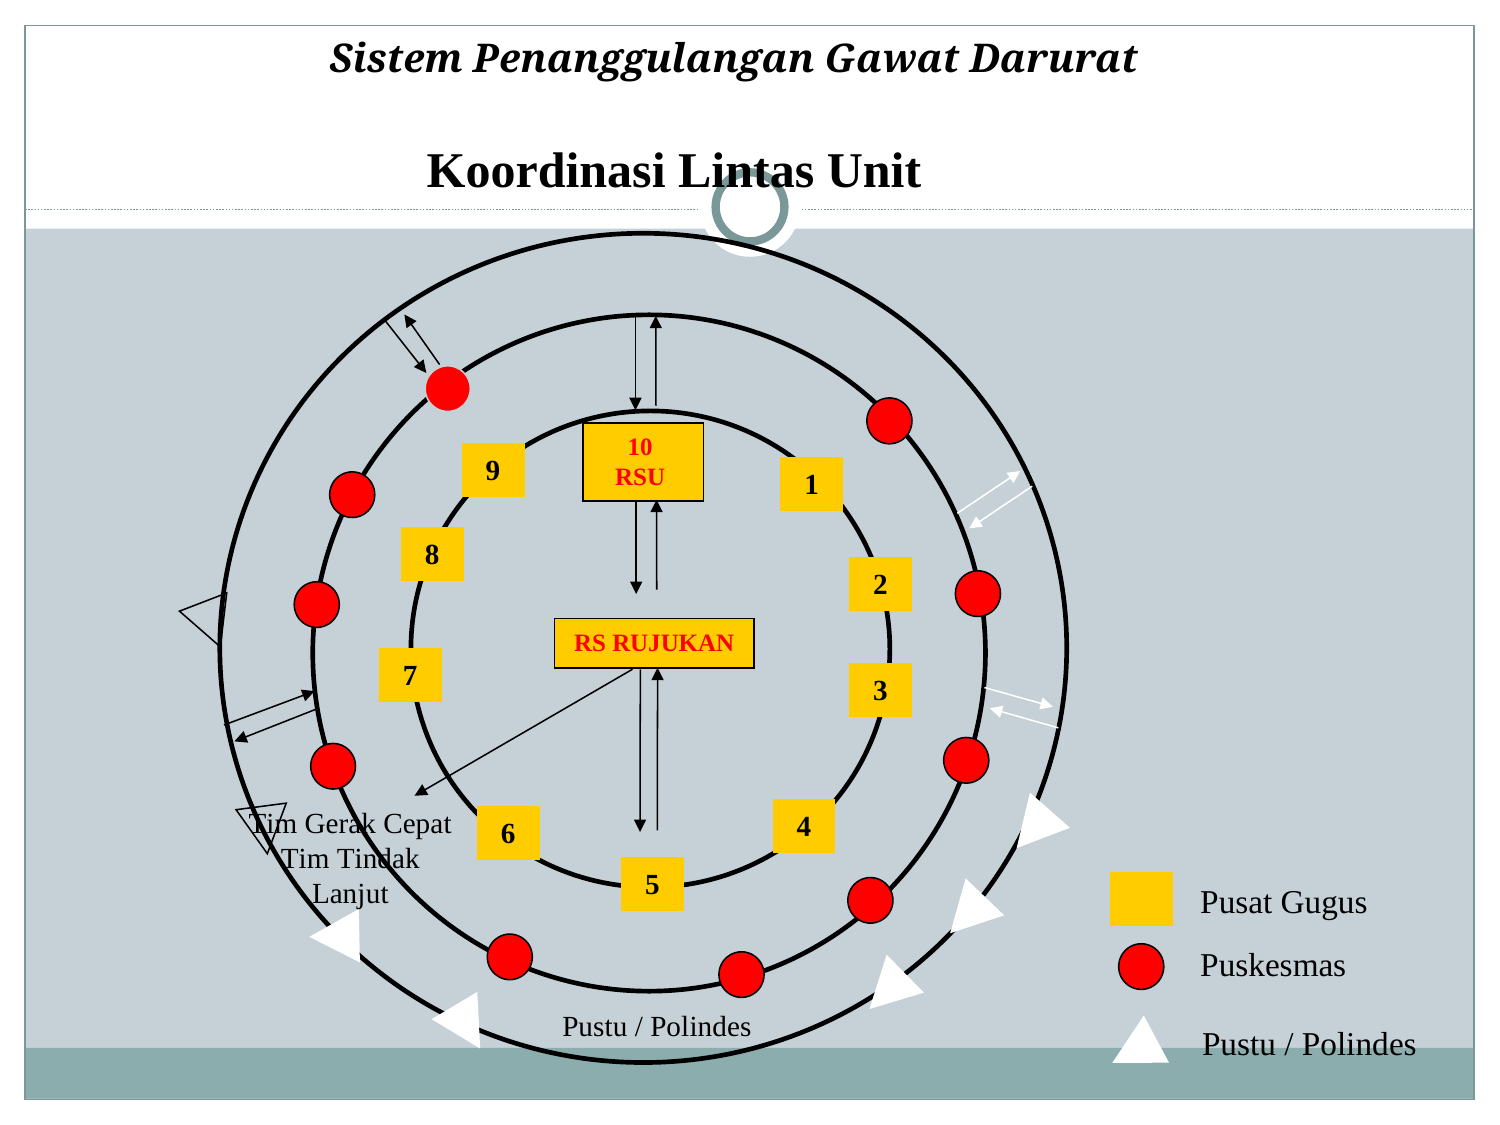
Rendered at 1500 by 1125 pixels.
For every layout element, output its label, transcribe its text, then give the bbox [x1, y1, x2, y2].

text_box 8 [401, 528, 463, 581]
text_box [870, 956, 923, 1008]
text_box Tim Gerak Cepat Tim Tindak Lanjut [231, 797, 470, 880]
text_box 10 RSU [583, 422, 704, 501]
text_box 9 [462, 443, 524, 497]
text_box RS RUJUKAN [554, 618, 755, 668]
list Sistem Penanggulangan Gawat Darurat [291, 31, 1187, 126]
text_box 1 [781, 457, 843, 511]
text_box [1110, 872, 1173, 926]
text_box [487, 934, 533, 980]
text_box Koordinasi Lintas Unit [333, 129, 1015, 225]
text_box [329, 471, 375, 518]
text_box [955, 570, 1001, 617]
text_box [866, 397, 912, 444]
text_box 2 [849, 557, 912, 611]
text_box Pustu / Polindes [522, 999, 792, 1038]
text_box [1118, 943, 1164, 990]
text_box [294, 581, 340, 628]
text_box [718, 951, 765, 998]
text_box [425, 365, 471, 412]
text_box [1017, 794, 1069, 847]
text_box [943, 737, 989, 784]
text_box 5 [621, 857, 684, 911]
text_box [433, 993, 480, 1048]
text_box 7 [379, 648, 441, 701]
text_box [847, 877, 893, 924]
text_box [310, 743, 356, 790]
text_box 6 [477, 806, 539, 860]
text_box 3 [849, 664, 912, 717]
text_box Pustu / Polindes [1187, 1014, 1457, 1070]
text_box 4 [773, 800, 835, 853]
text_box [310, 910, 360, 962]
text_box [951, 879, 1003, 933]
text_box Pusat Gugus [1185, 872, 1455, 929]
text_box [1113, 1017, 1168, 1063]
text_box Puskesmas [1185, 935, 1455, 991]
